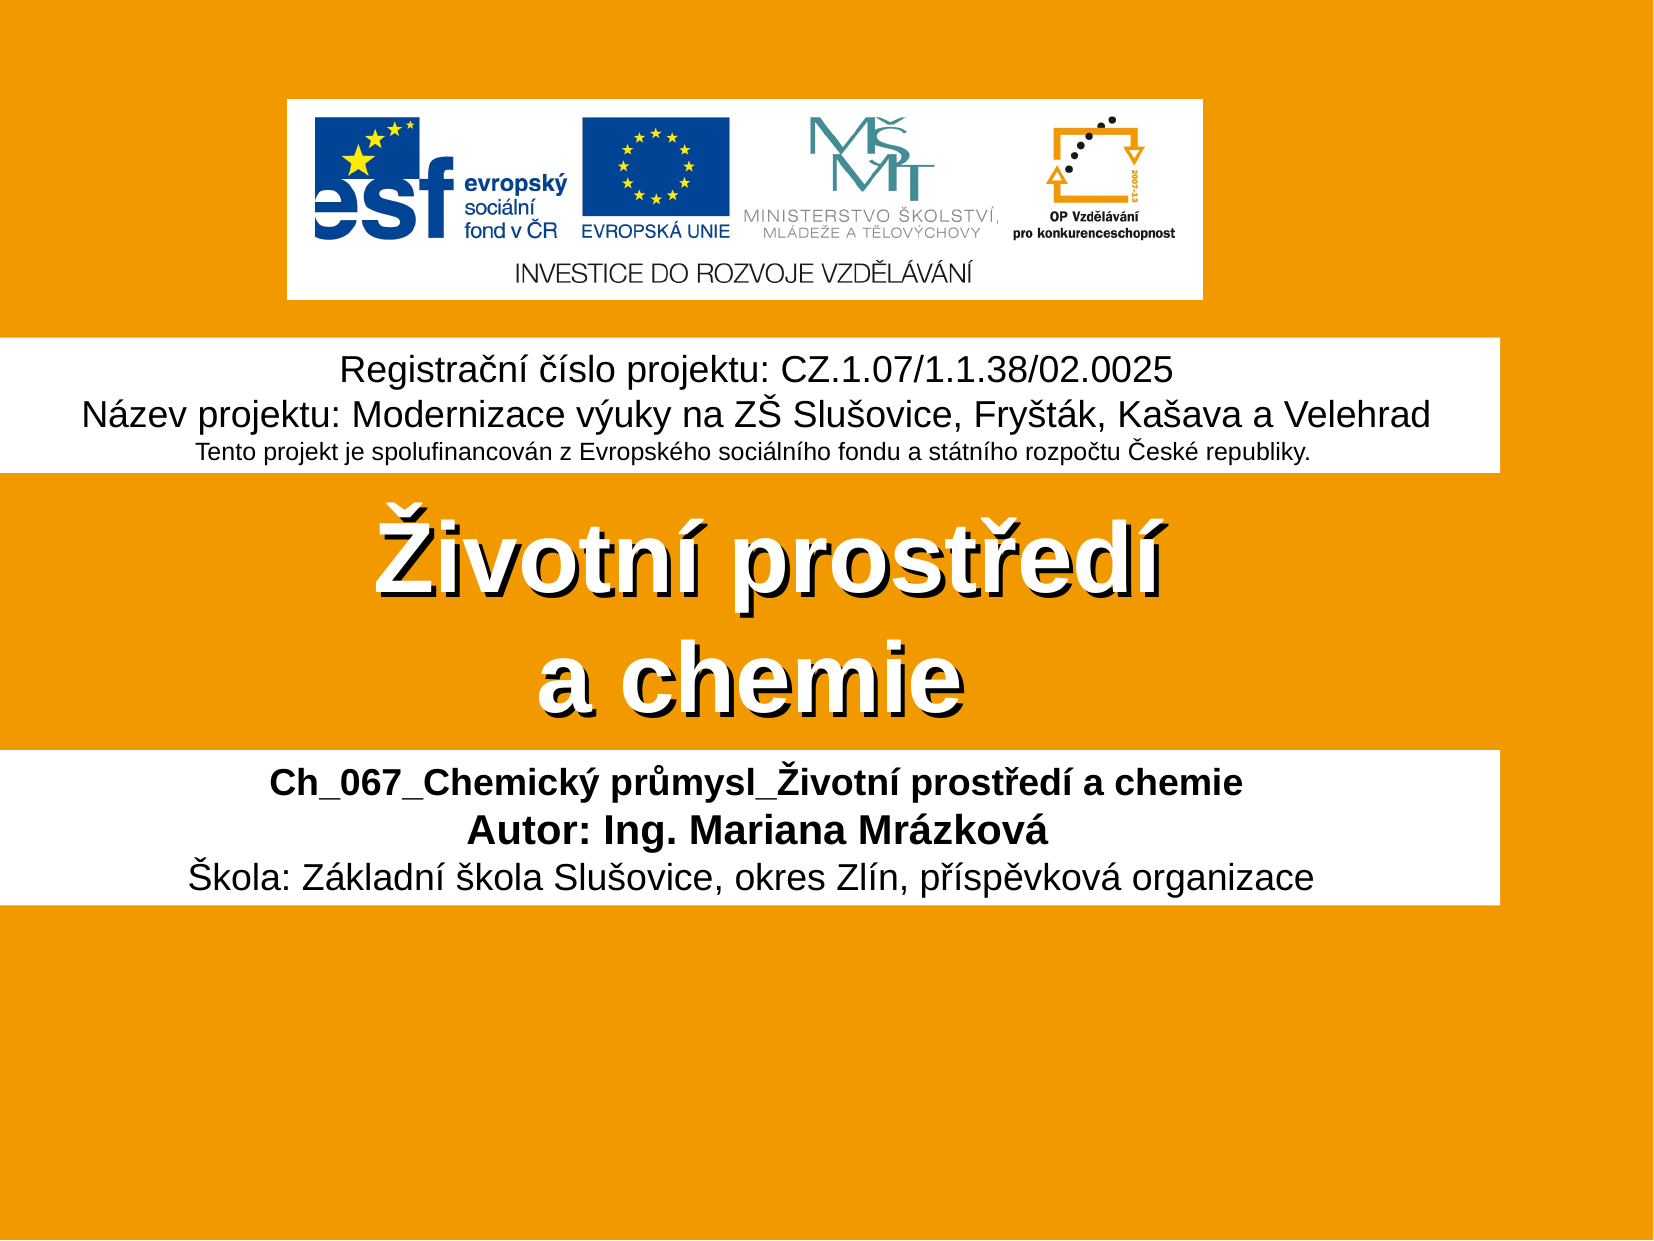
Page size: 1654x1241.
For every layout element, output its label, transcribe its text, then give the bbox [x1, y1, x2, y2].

text_box Ch_067_Chemický průmysl_Životní prostředí a chemie Autor: Ing. Mariana Mrázková Škola: Základní škola Slušovice, okres Zlín, příspěvková organizace [0, 750, 1501, 906]
title Životní prostředí a chemie [112, 484, 1388, 741]
text_box Registrační číslo projektu: CZ.1.07/1.1.38/02.0025 Název projektu: Modernizace výuky na ZŠ Slušovice, Fryšták, Kašava a Velehrad Tento projekt je spolufinancován z Evropského sociálního fondu a státního rozpočtu České republiky. [0, 337, 1501, 473]
picture [287, 99, 1203, 300]
